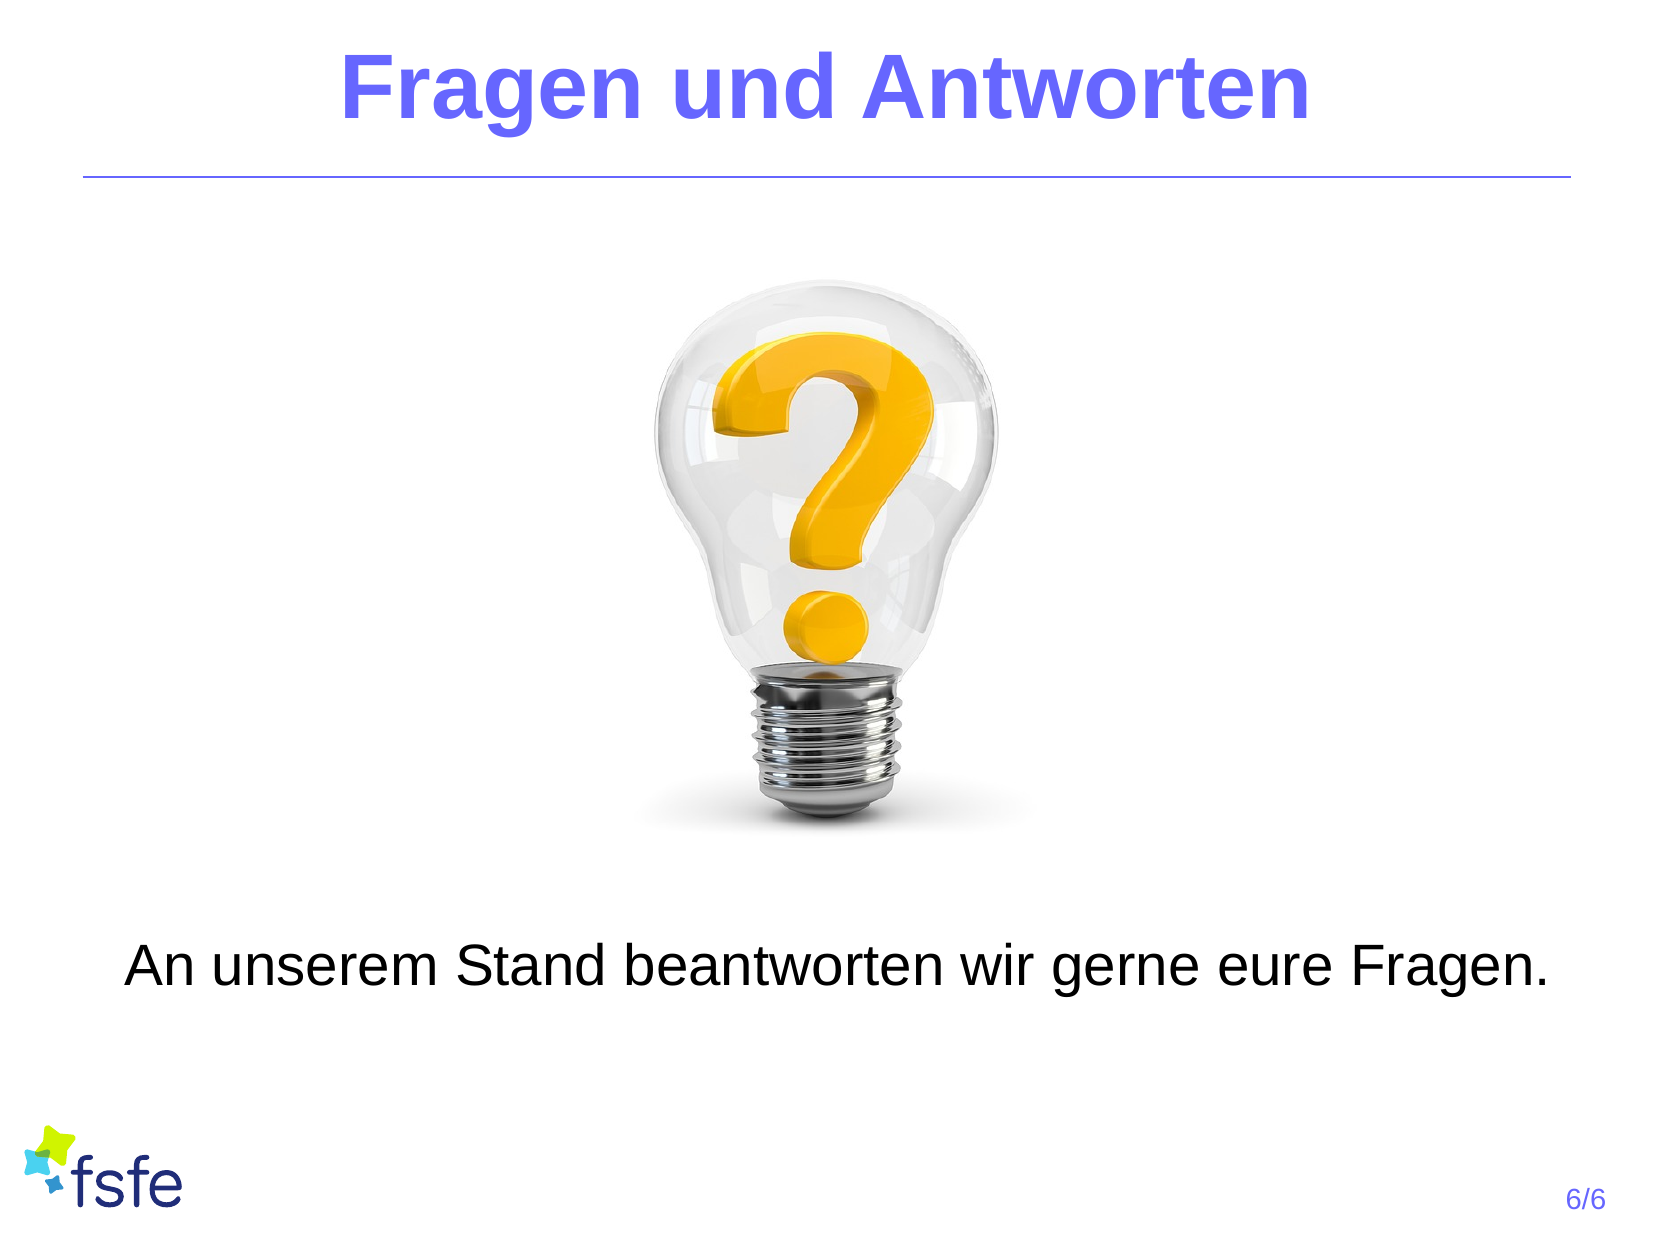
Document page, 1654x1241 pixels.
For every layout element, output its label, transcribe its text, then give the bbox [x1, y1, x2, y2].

title Fragen und Antworten [82, 31, 1571, 142]
list An unserem Stand beantworten wir gerne eure Fragen. [94, 933, 1583, 1028]
picture [602, 269, 1073, 839]
